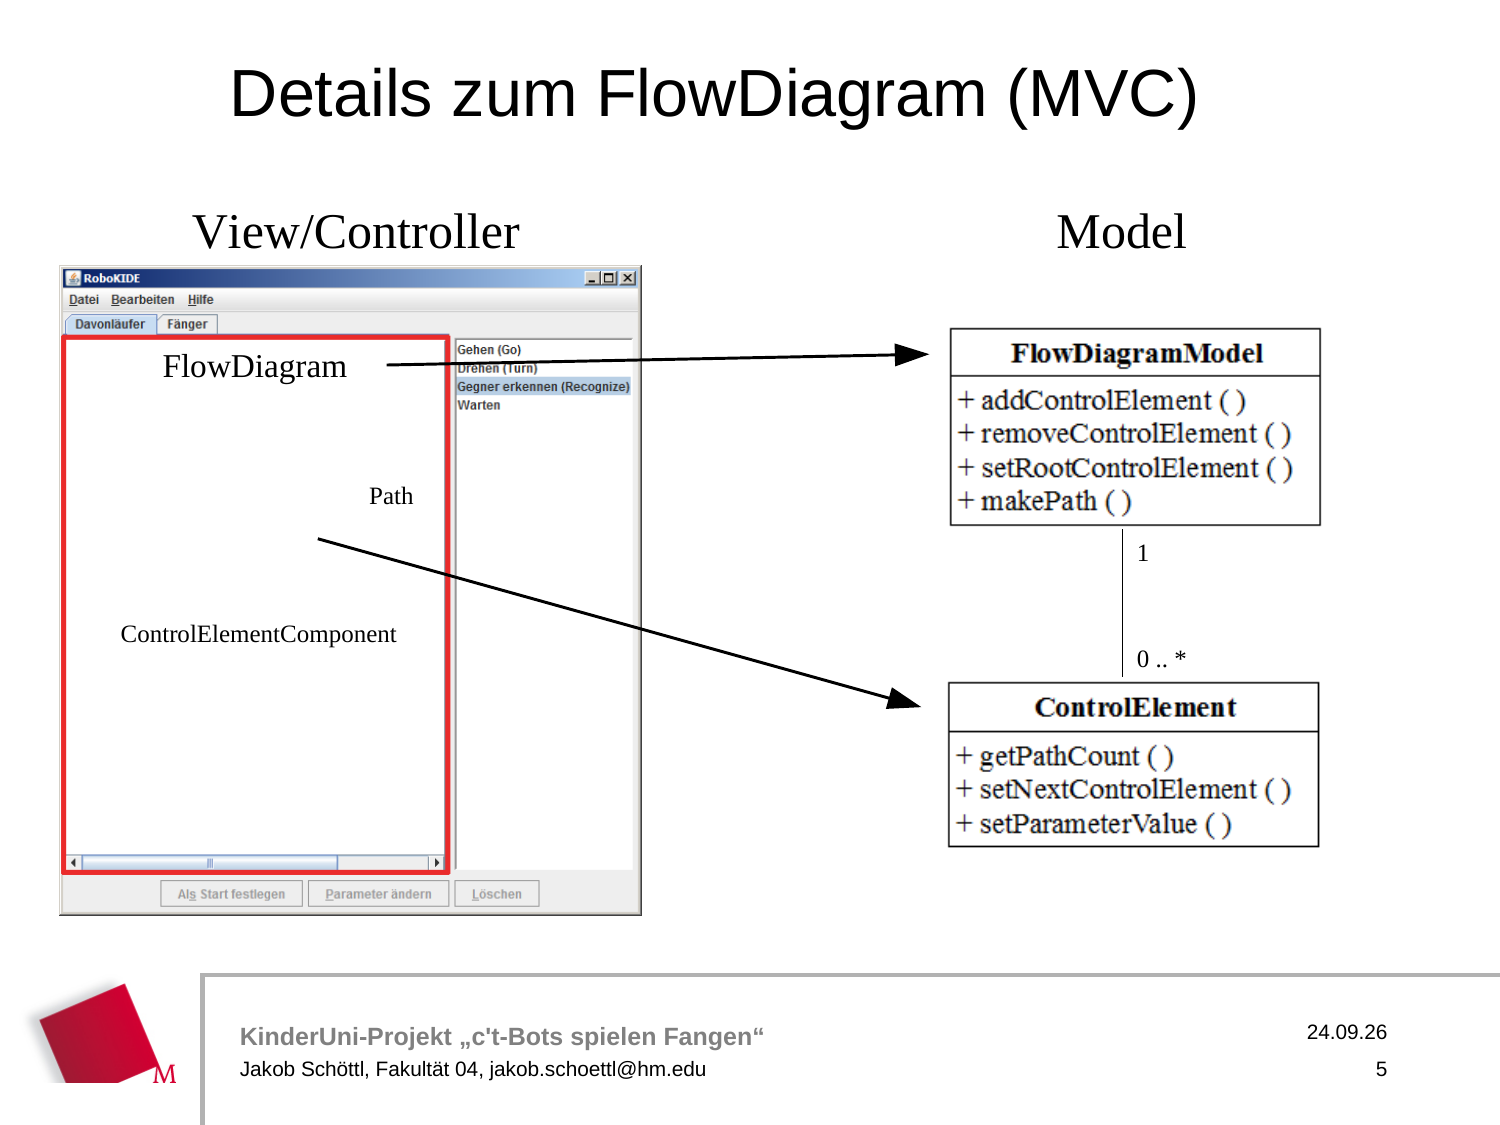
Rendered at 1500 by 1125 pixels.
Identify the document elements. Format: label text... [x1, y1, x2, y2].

text_box FlowDiagram [147, 336, 362, 396]
text_box Model [1041, 190, 1203, 266]
picture [944, 322, 1329, 534]
title Details zum FlowDiagram (MVC) [200, 0, 1388, 188]
text_box ControlElementComponent [105, 610, 413, 655]
text_box Path [354, 472, 429, 518]
text_box 1 [1122, 529, 1165, 574]
picture [939, 676, 1329, 857]
picture [18, 973, 176, 1083]
picture [59, 265, 642, 916]
text_box 0 .. * [1122, 635, 1202, 681]
text_box View/Controller [177, 190, 536, 266]
